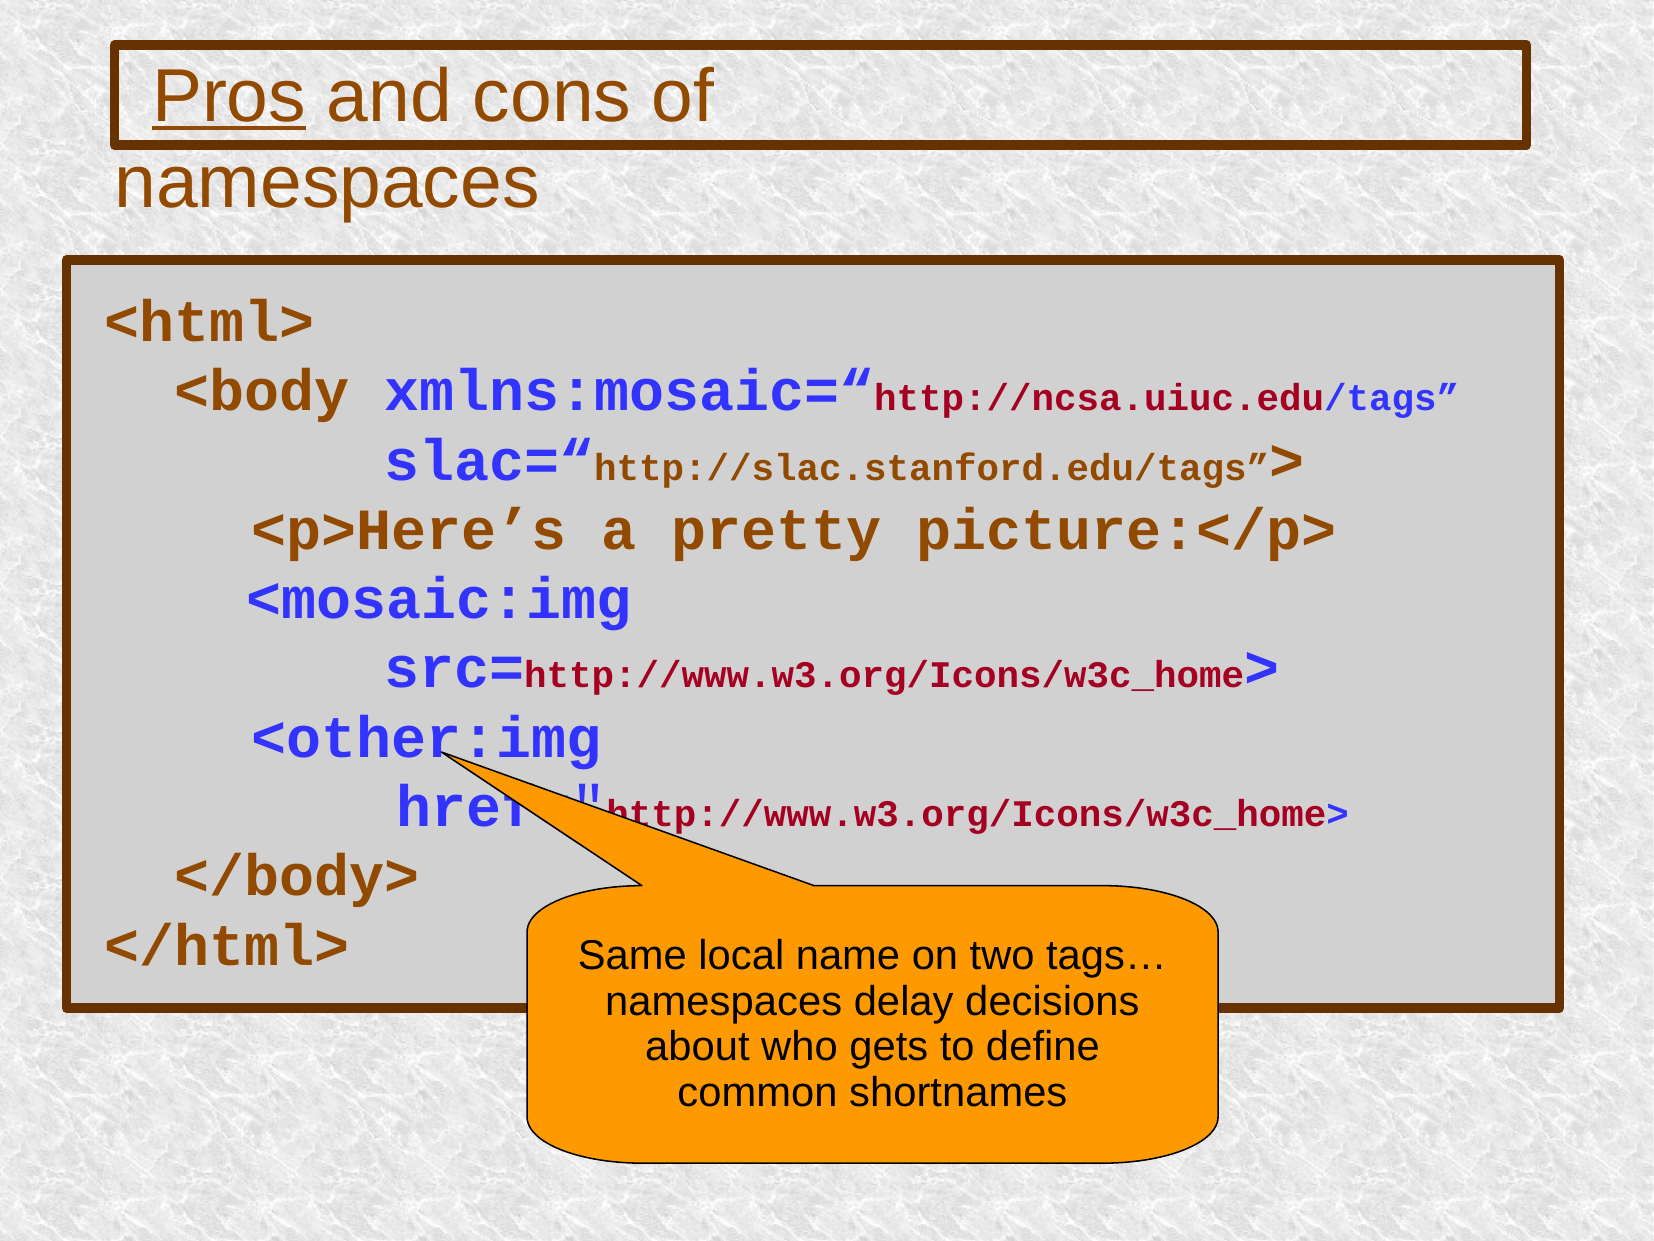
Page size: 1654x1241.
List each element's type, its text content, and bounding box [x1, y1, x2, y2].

text_box Same local name on two tags…namespaces delay decisions about who gets to define common shortnames [441, 752, 1219, 1164]
picture [0, 0, 1654, 1241]
text_box <html> <body xmlns:mosaic=“http://ncsa.uiuc.edu/tags” slac=“http://slac.stanford.edu/tags”> <p>Here’s a pretty picture:</p> <mosaic:img src=http://www.w3.org/Icons/w3c_home> <other:img href="http://www.w3.org/Icons/w3c_home> </body> </html> [66, 259, 1560, 1009]
title Pros and cons of namespaces [114, 45, 1527, 146]
